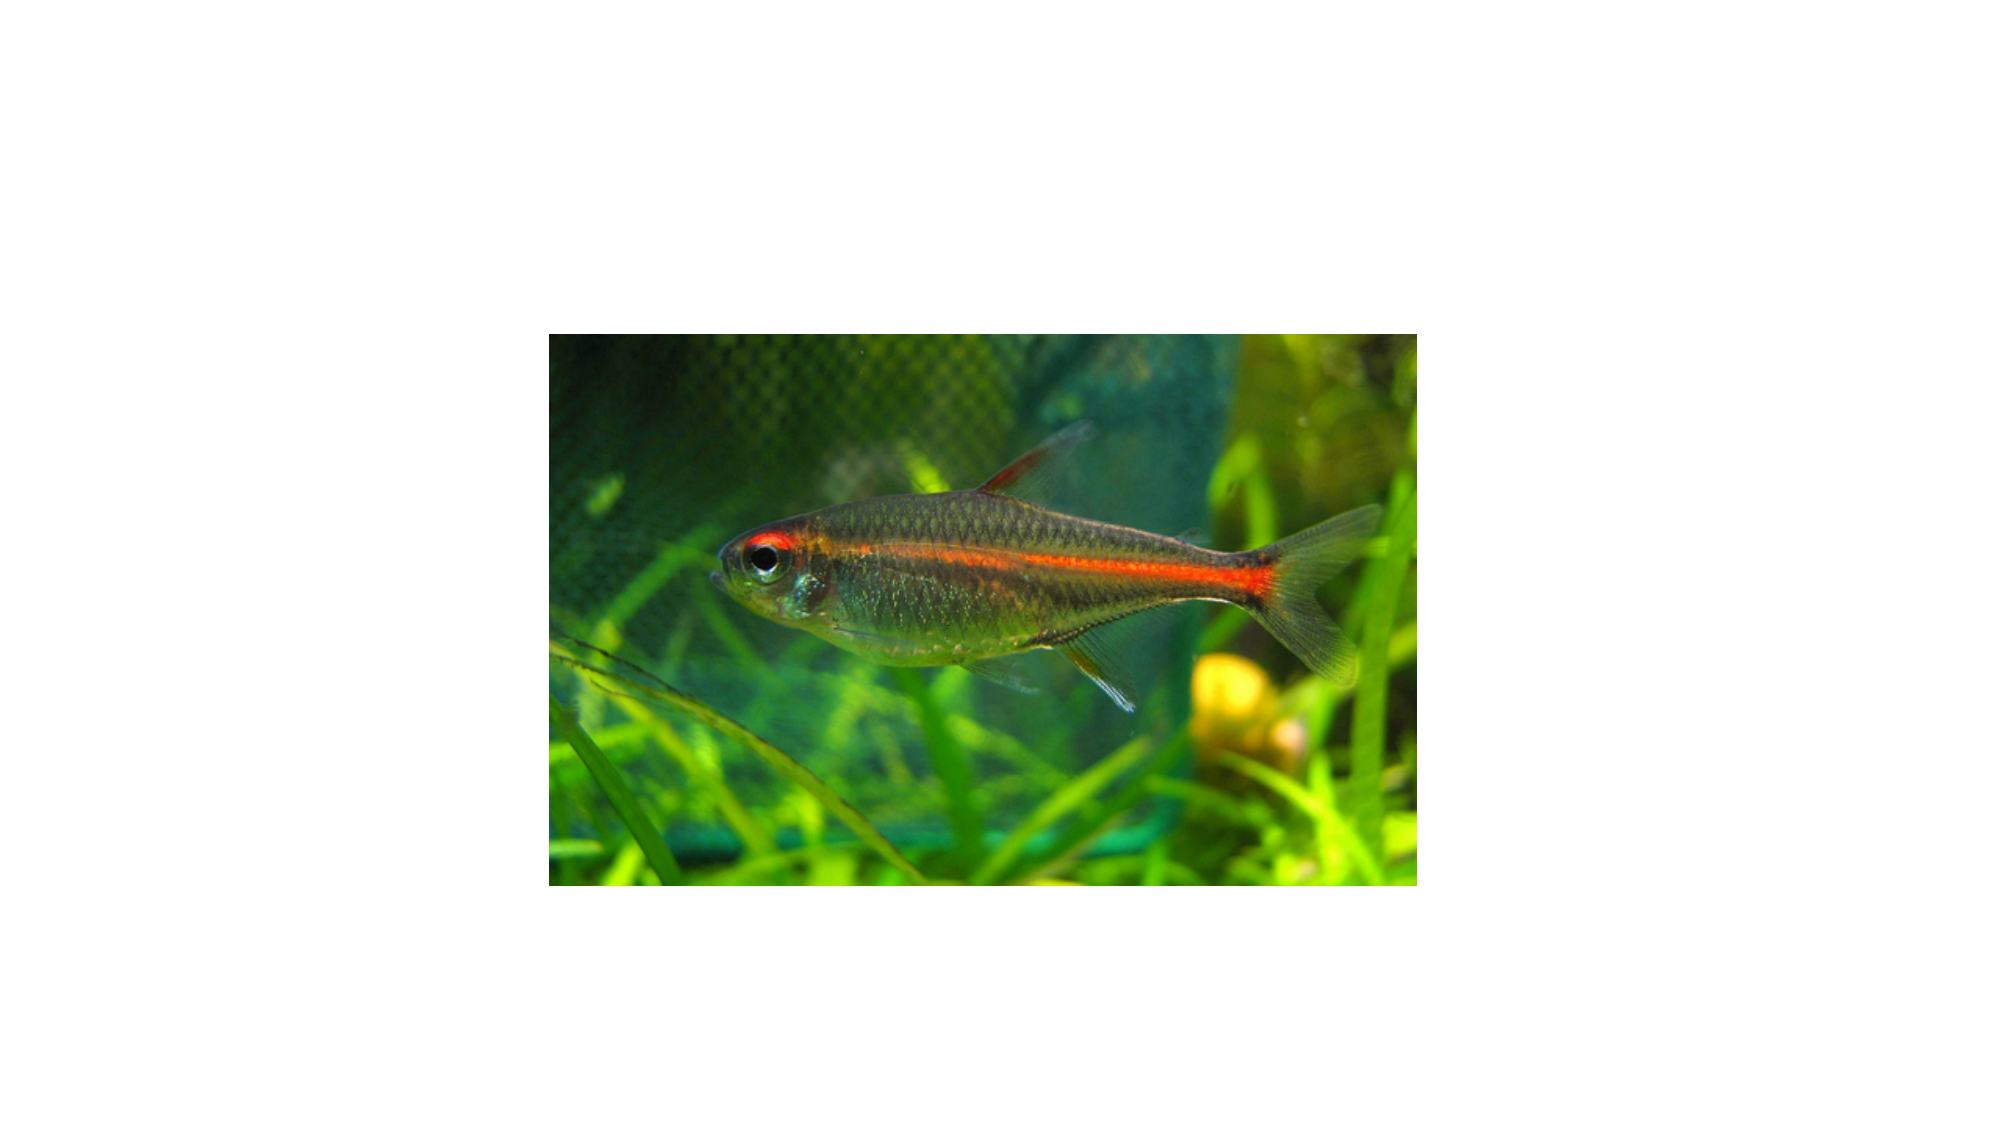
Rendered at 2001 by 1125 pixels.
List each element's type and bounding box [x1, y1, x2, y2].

picture [549, 334, 1417, 886]
